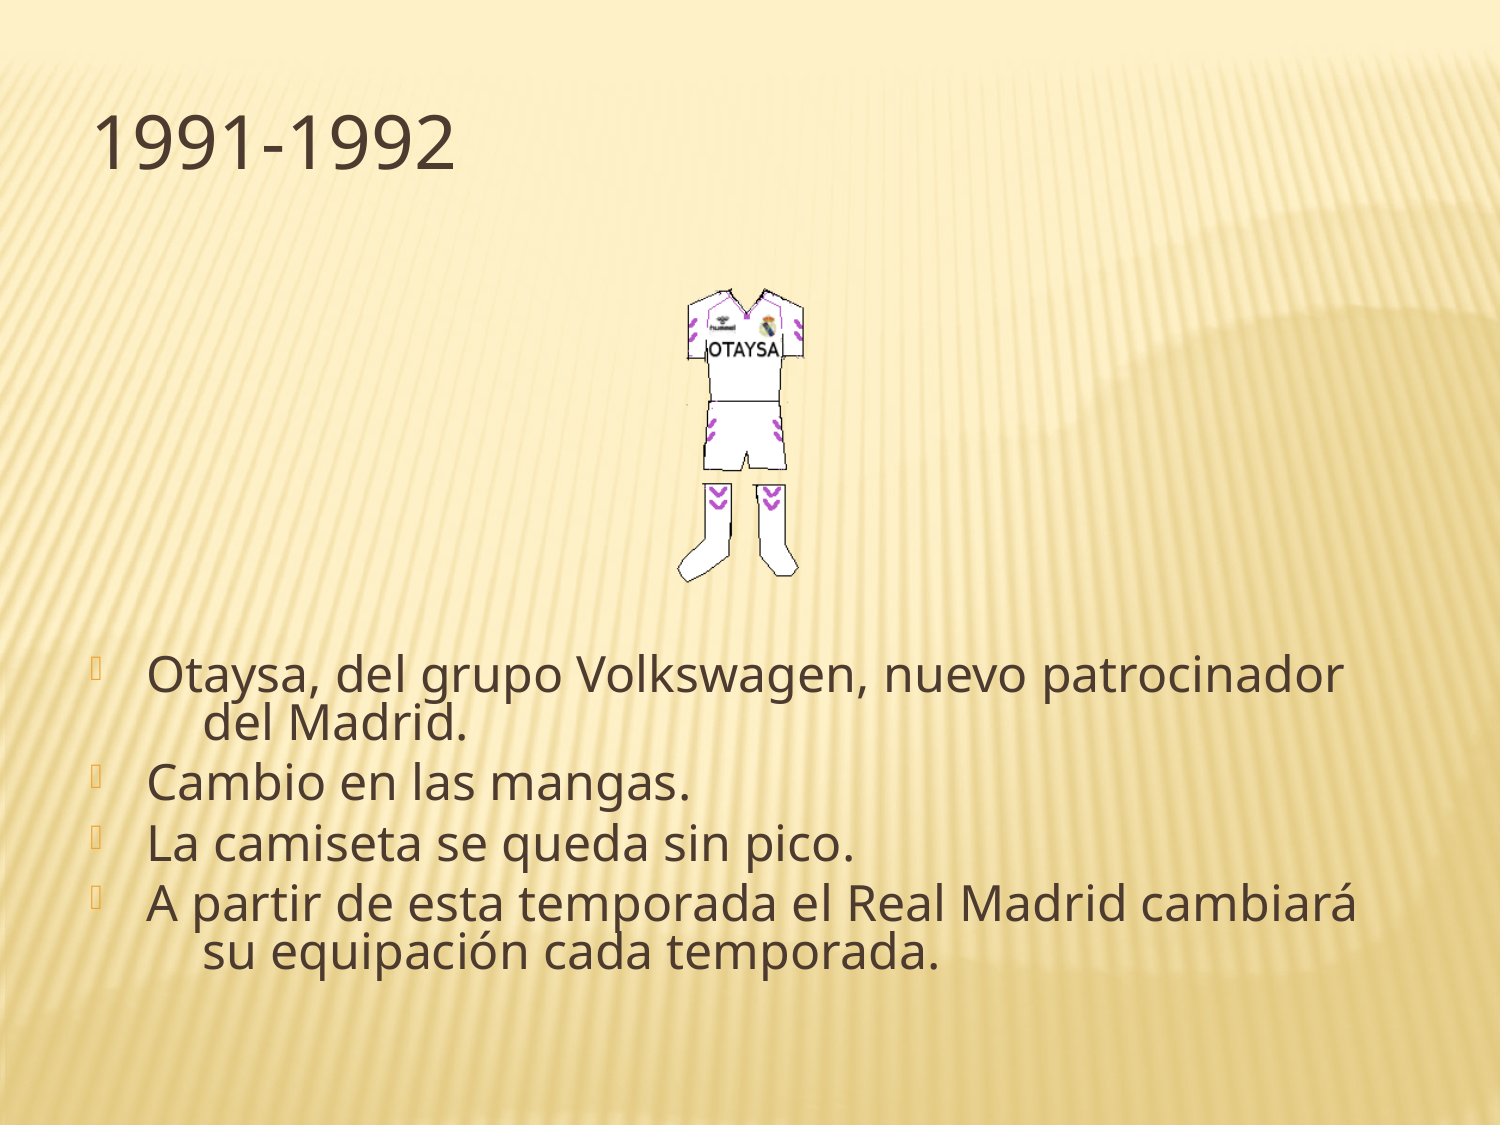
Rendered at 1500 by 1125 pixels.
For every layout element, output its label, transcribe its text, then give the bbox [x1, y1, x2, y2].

title 1991-1992 [75, 45, 1426, 234]
picture [652, 262, 848, 622]
list Otaysa, del grupo Volkswagen, nuevo patrocinador del Madrid. Cambio en las mangas. La camiseta se queda sin pico. A partir de esta temporada el Real Madrid cambiará su equipación cada temporada. [75, 646, 1426, 1006]
